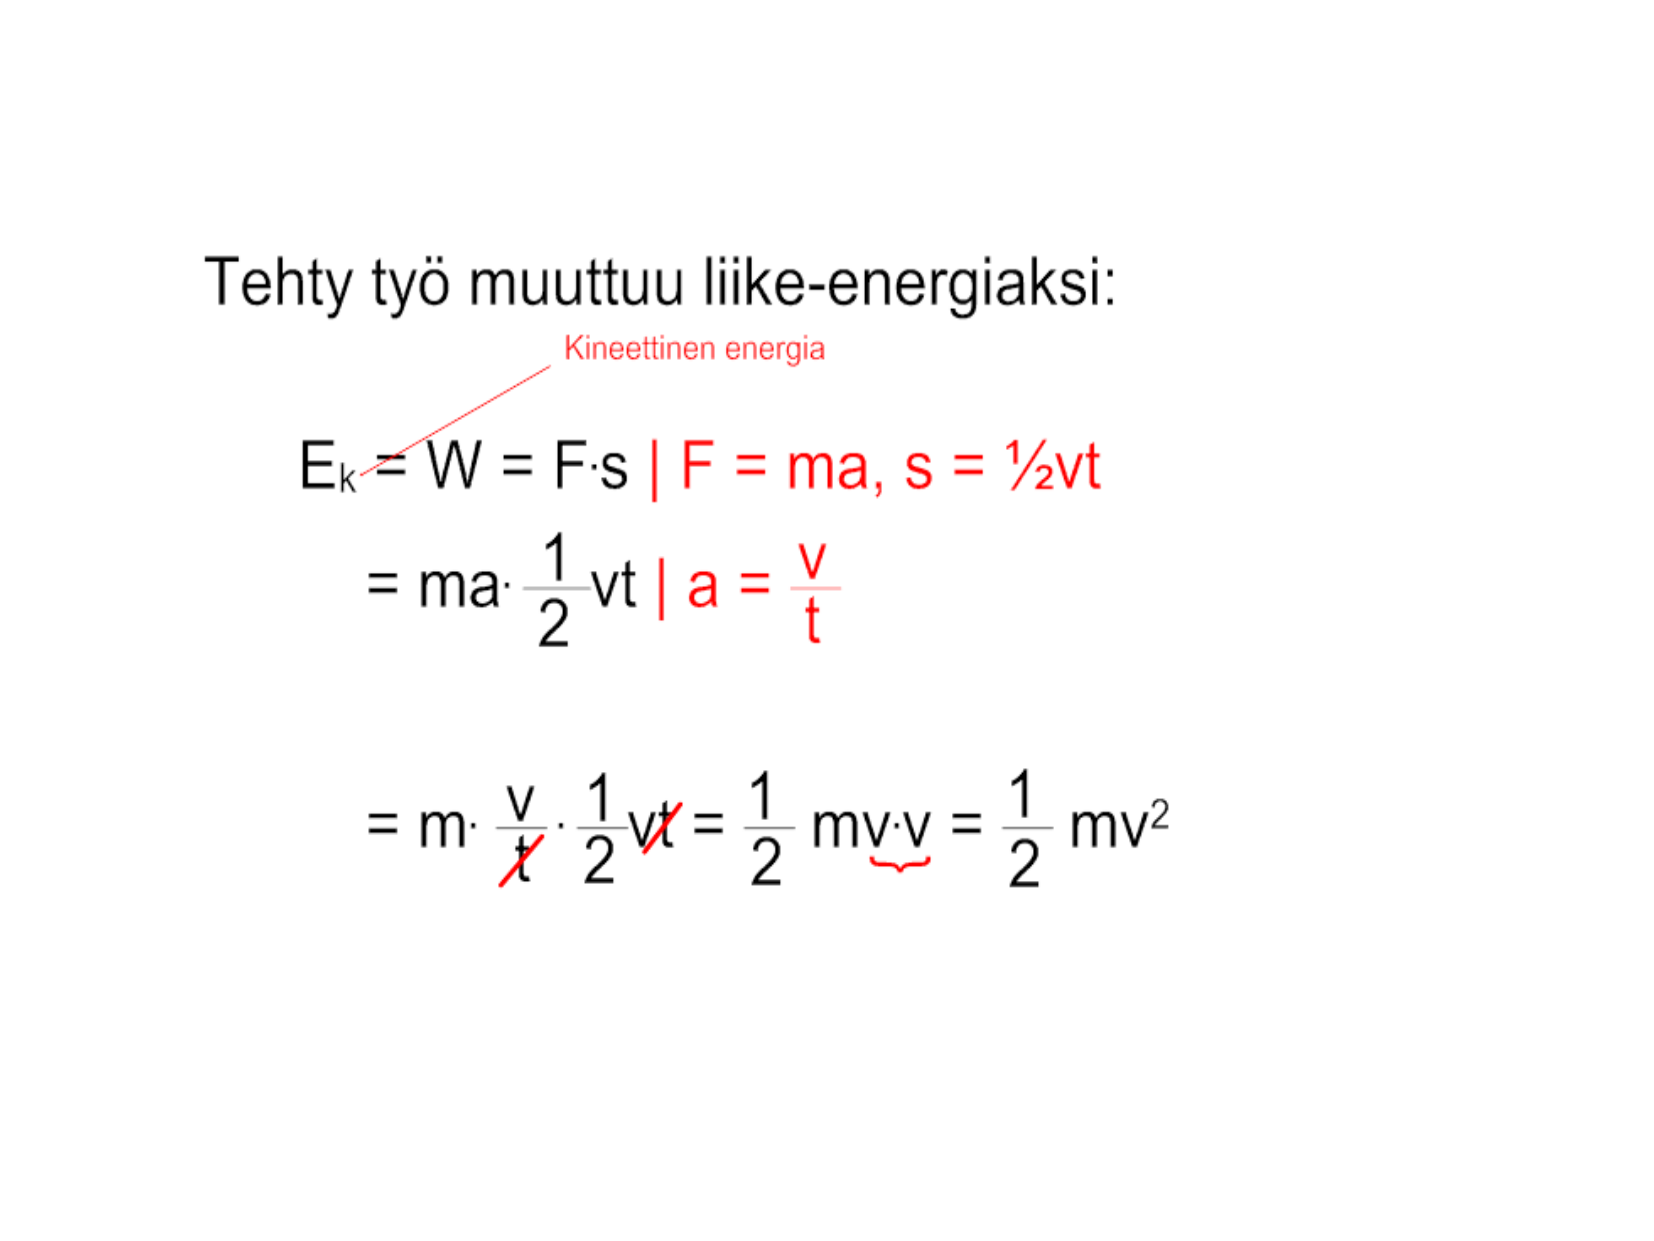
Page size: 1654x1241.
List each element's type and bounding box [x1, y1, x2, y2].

picture [153, 155, 1362, 957]
